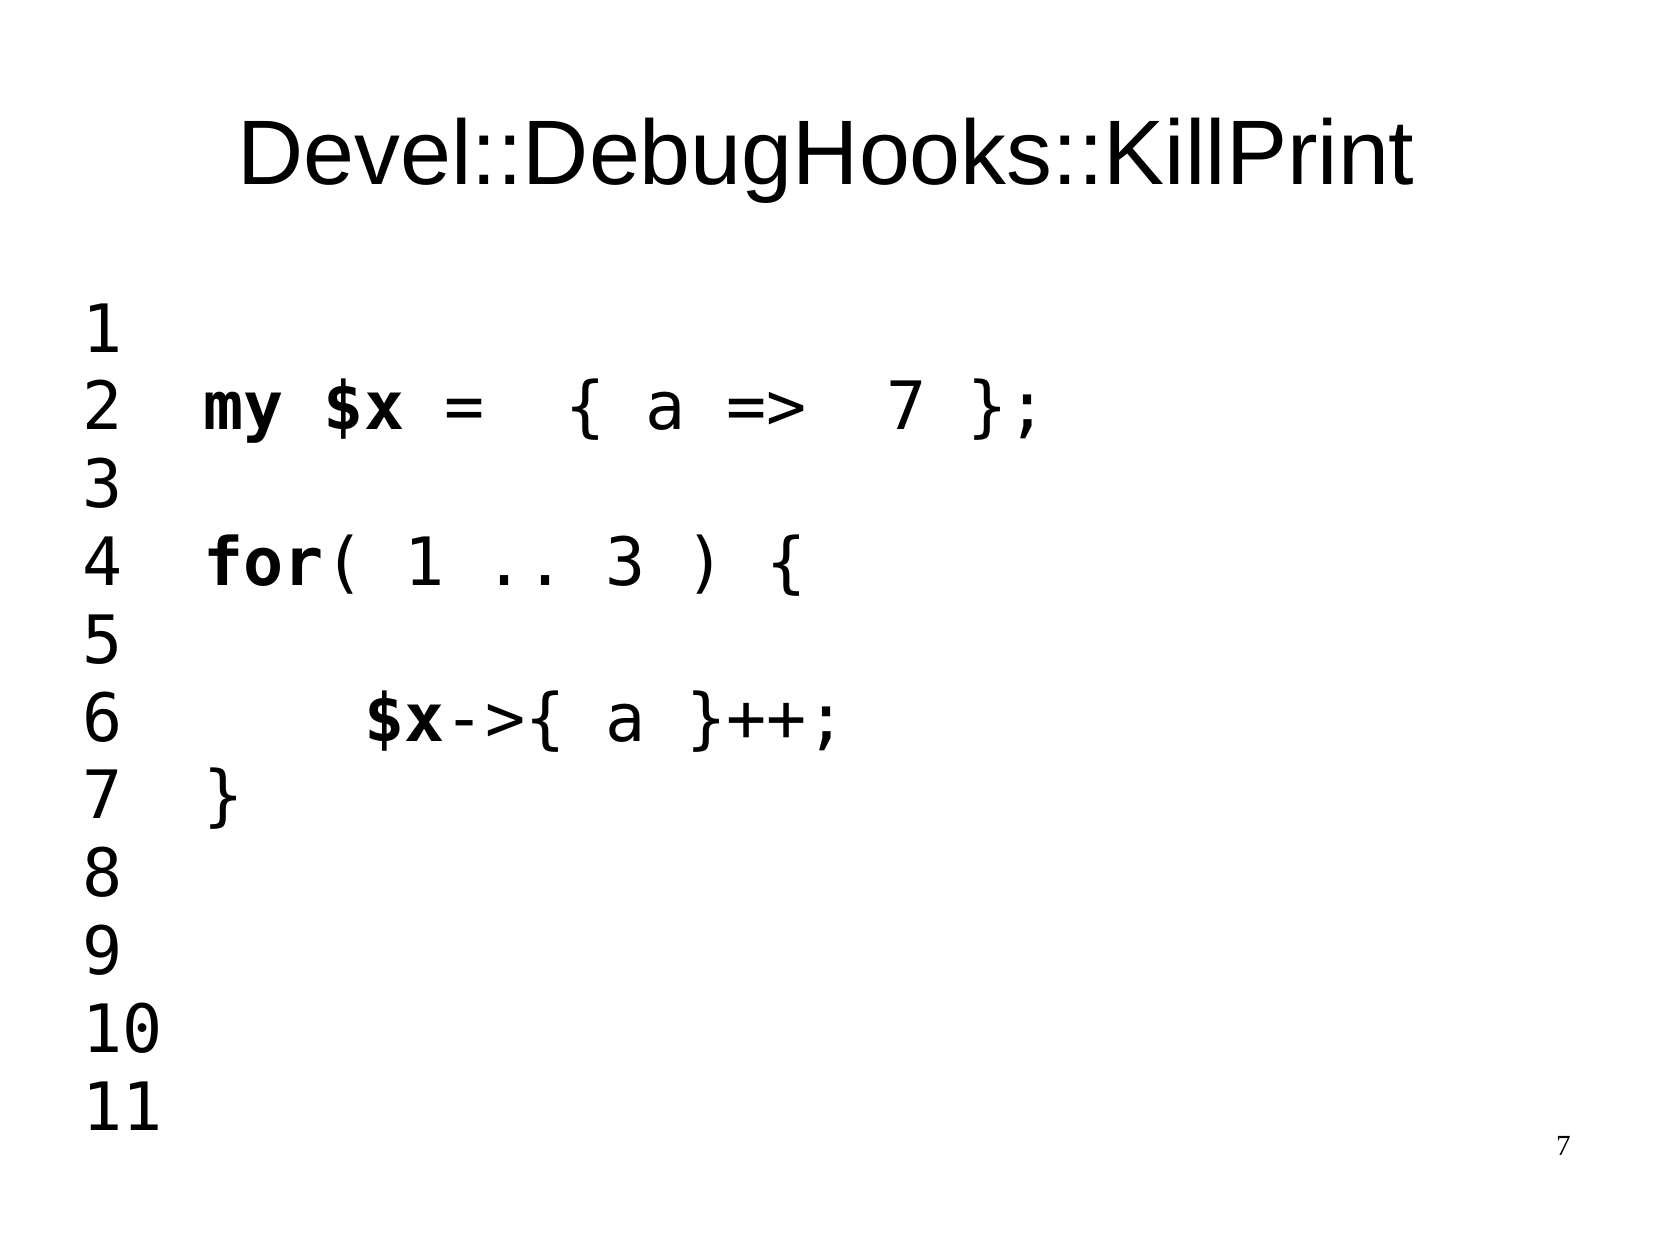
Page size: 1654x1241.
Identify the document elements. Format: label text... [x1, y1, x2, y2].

title Devel::DebugHooks::KillPrint [82, 49, 1571, 257]
subtitle 1 2 my $x = { a => 7 }; 3 4 for( 1 .. 3 ) { 5 6 $x->{ a }++; 7 } 8 9 10 11 [82, 290, 1571, 1158]
